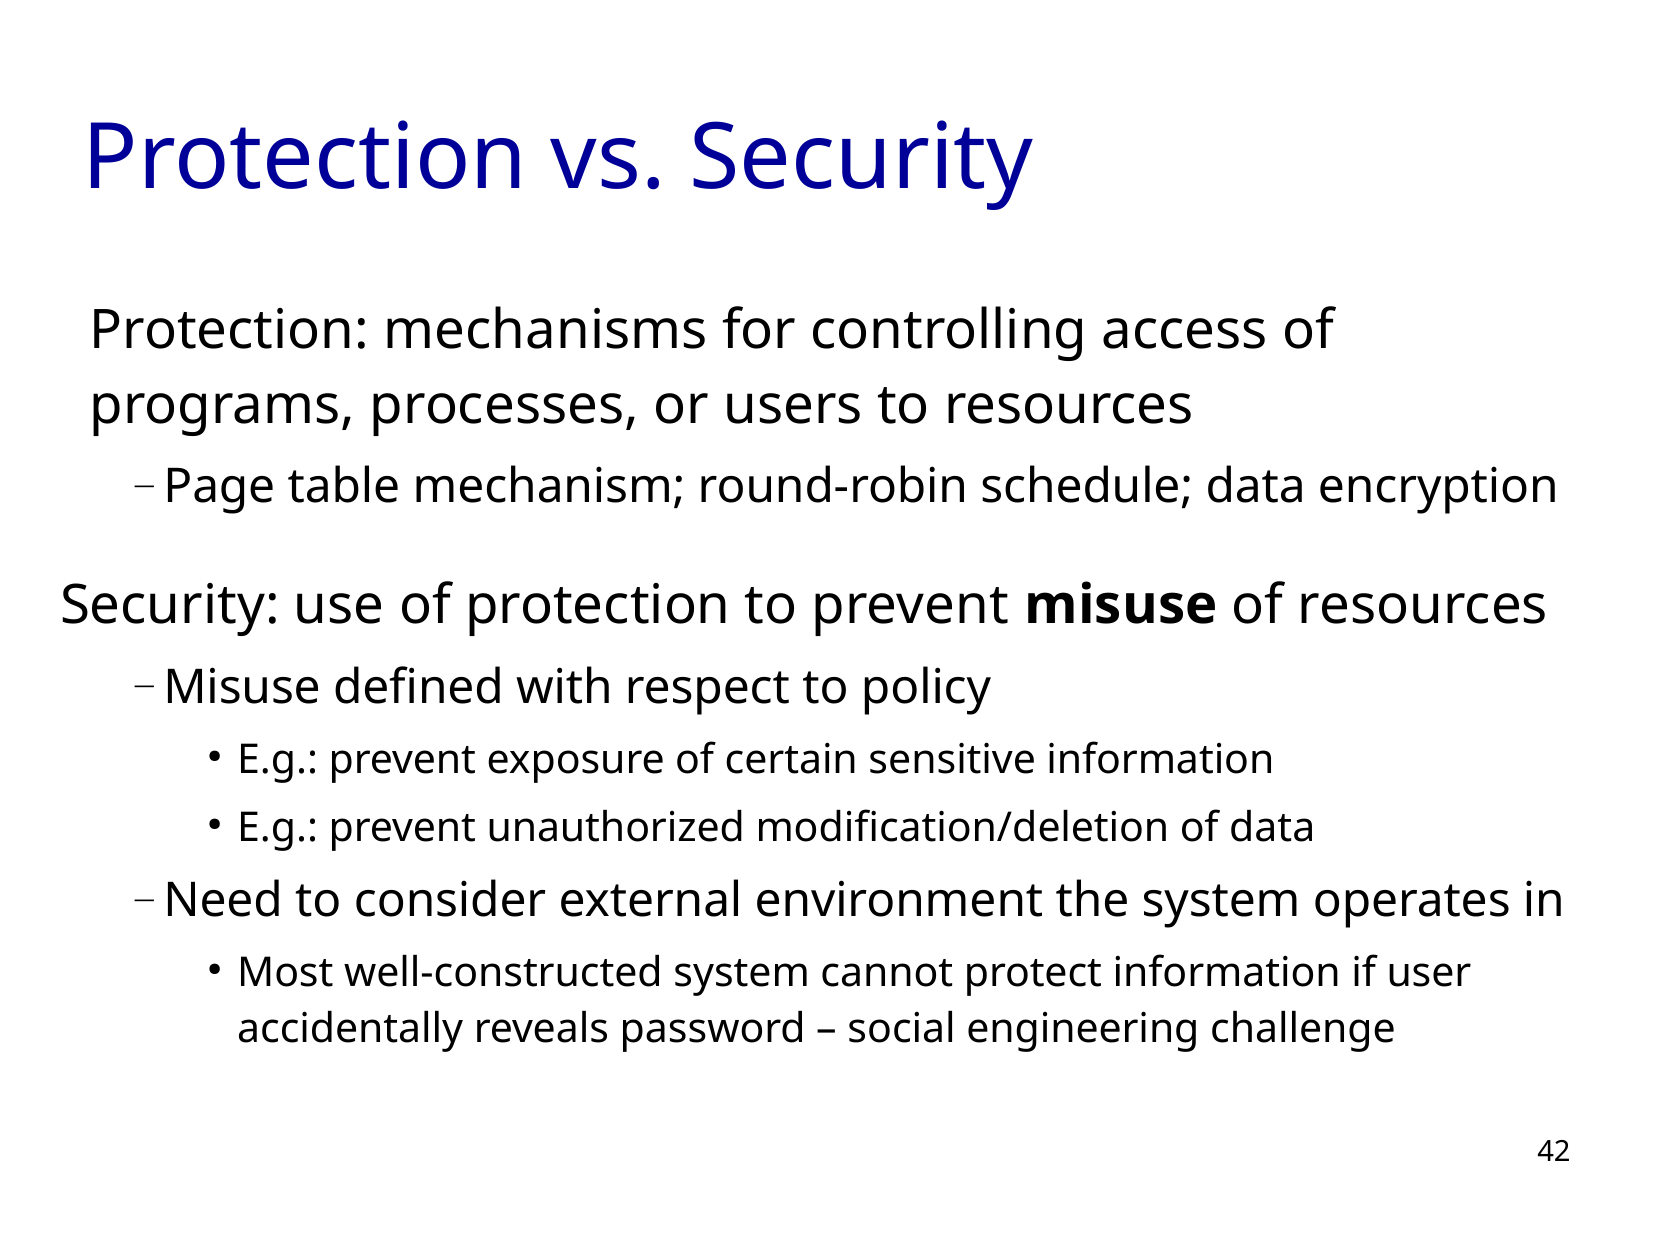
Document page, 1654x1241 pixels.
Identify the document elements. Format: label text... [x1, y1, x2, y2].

list Protection: mechanisms for controlling access of programs, processes, or users to resources Page table mechanism; round-robin schedule; data encryption Security: use of protection to prevent misuse of resources Misuse defined with respect to policy E.g.: prevent exposure of certain sensitive information E.g.: prevent unauthorized modification/deletion of data Need to consider external environment the system operates in Most well-constructed system cannot protect information if user accidentally reveals password – social engineering challenge [60, 290, 1571, 1096]
title Protection vs. Security [82, 49, 1571, 257]
